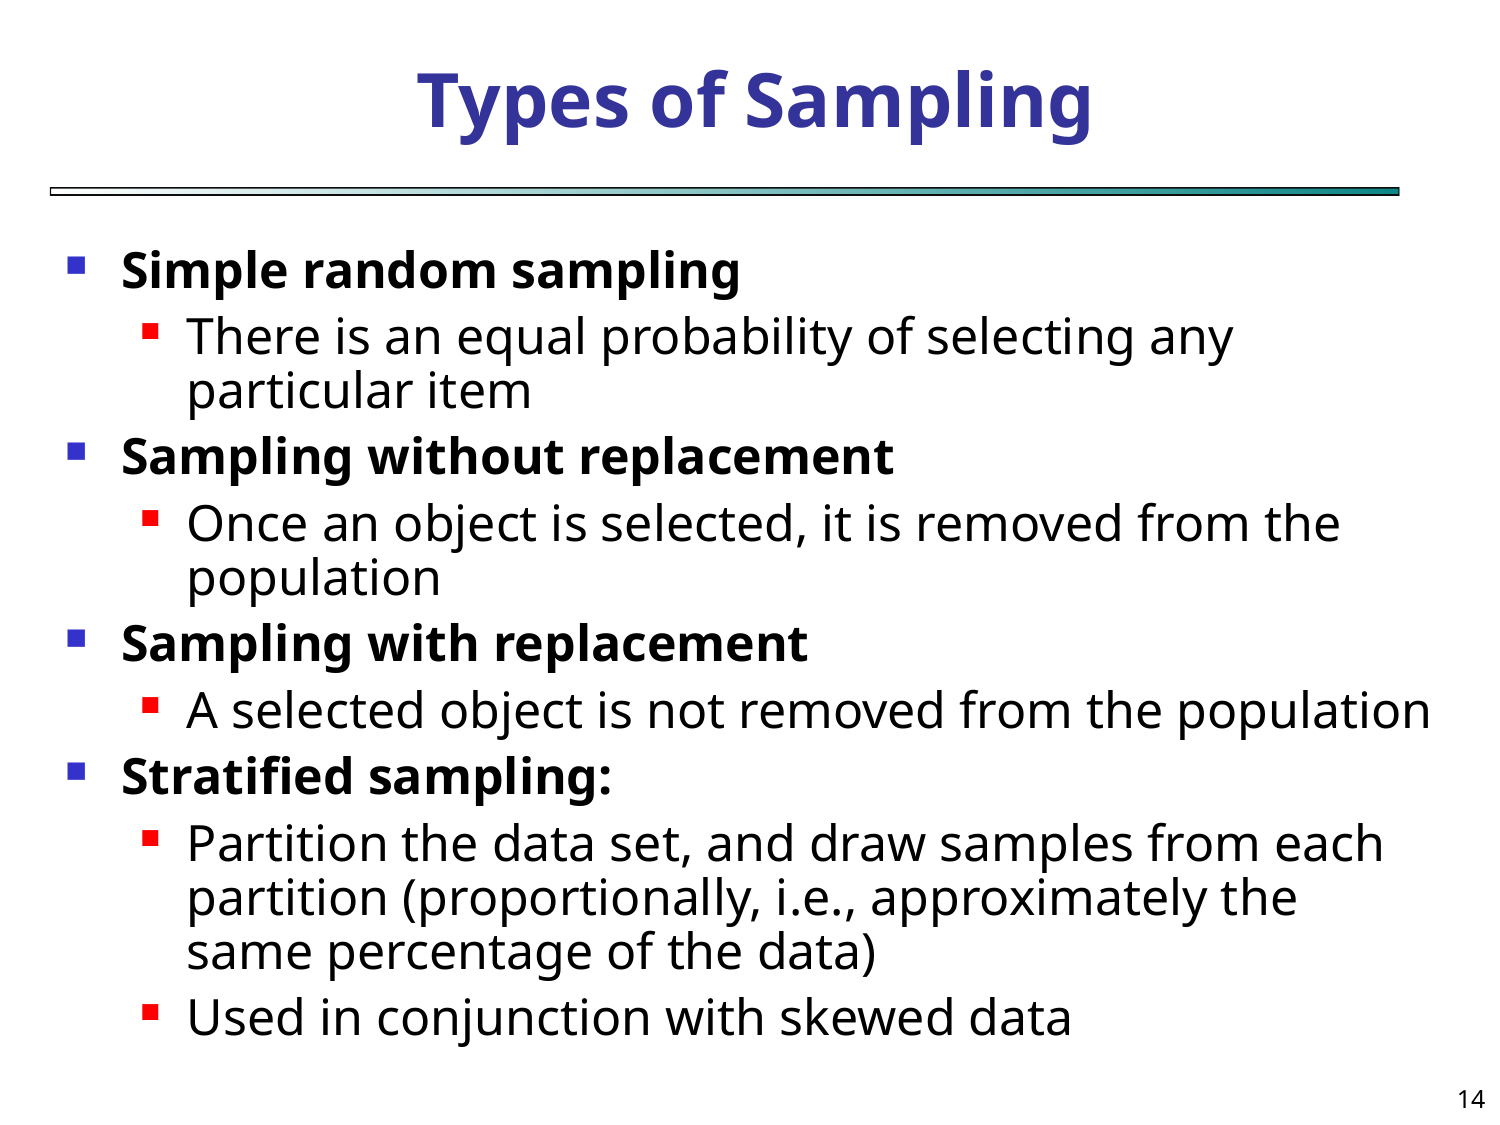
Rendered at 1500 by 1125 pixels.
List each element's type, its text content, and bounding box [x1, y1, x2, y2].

title Types of Sampling [0, 24, 1500, 150]
text_box <number> [1450, 1062, 1500, 1125]
list Simple random sampling There is an equal probability of selecting any particular item Sampling without replacement Once an object is selected, it is removed from the population Sampling with replacement A selected object is not removed from the population Stratified sampling: Partition the data set, and draw samples from each partition (proportionally, i.e., approximately the same percentage of the data) Used in conjunction with skewed data [50, 237, 1450, 1125]
